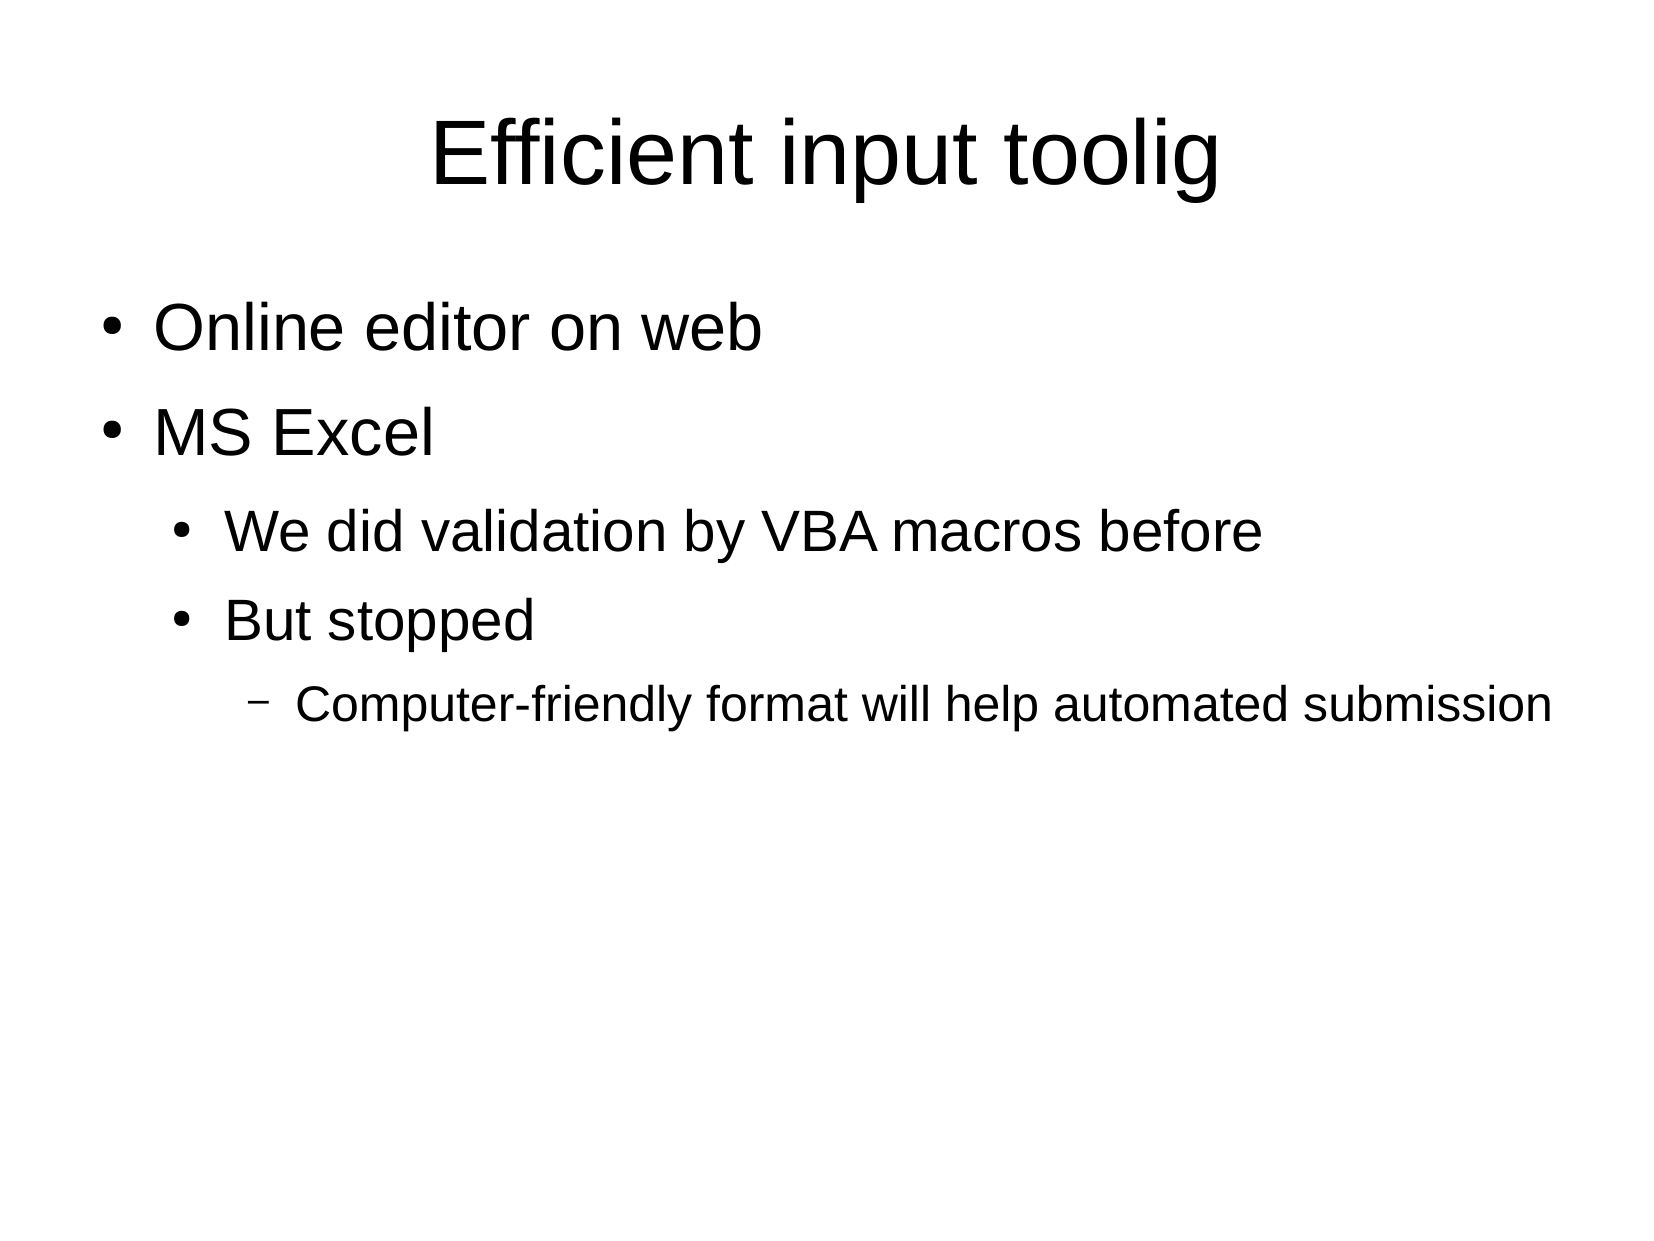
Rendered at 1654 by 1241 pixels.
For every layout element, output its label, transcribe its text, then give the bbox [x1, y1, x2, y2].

title Efficient input toolig [82, 56, 1571, 250]
list Online editor on web MS Excel We did validation by VBA macros before But stopped Computer-friendly format will help automated submission [82, 290, 1571, 1094]
